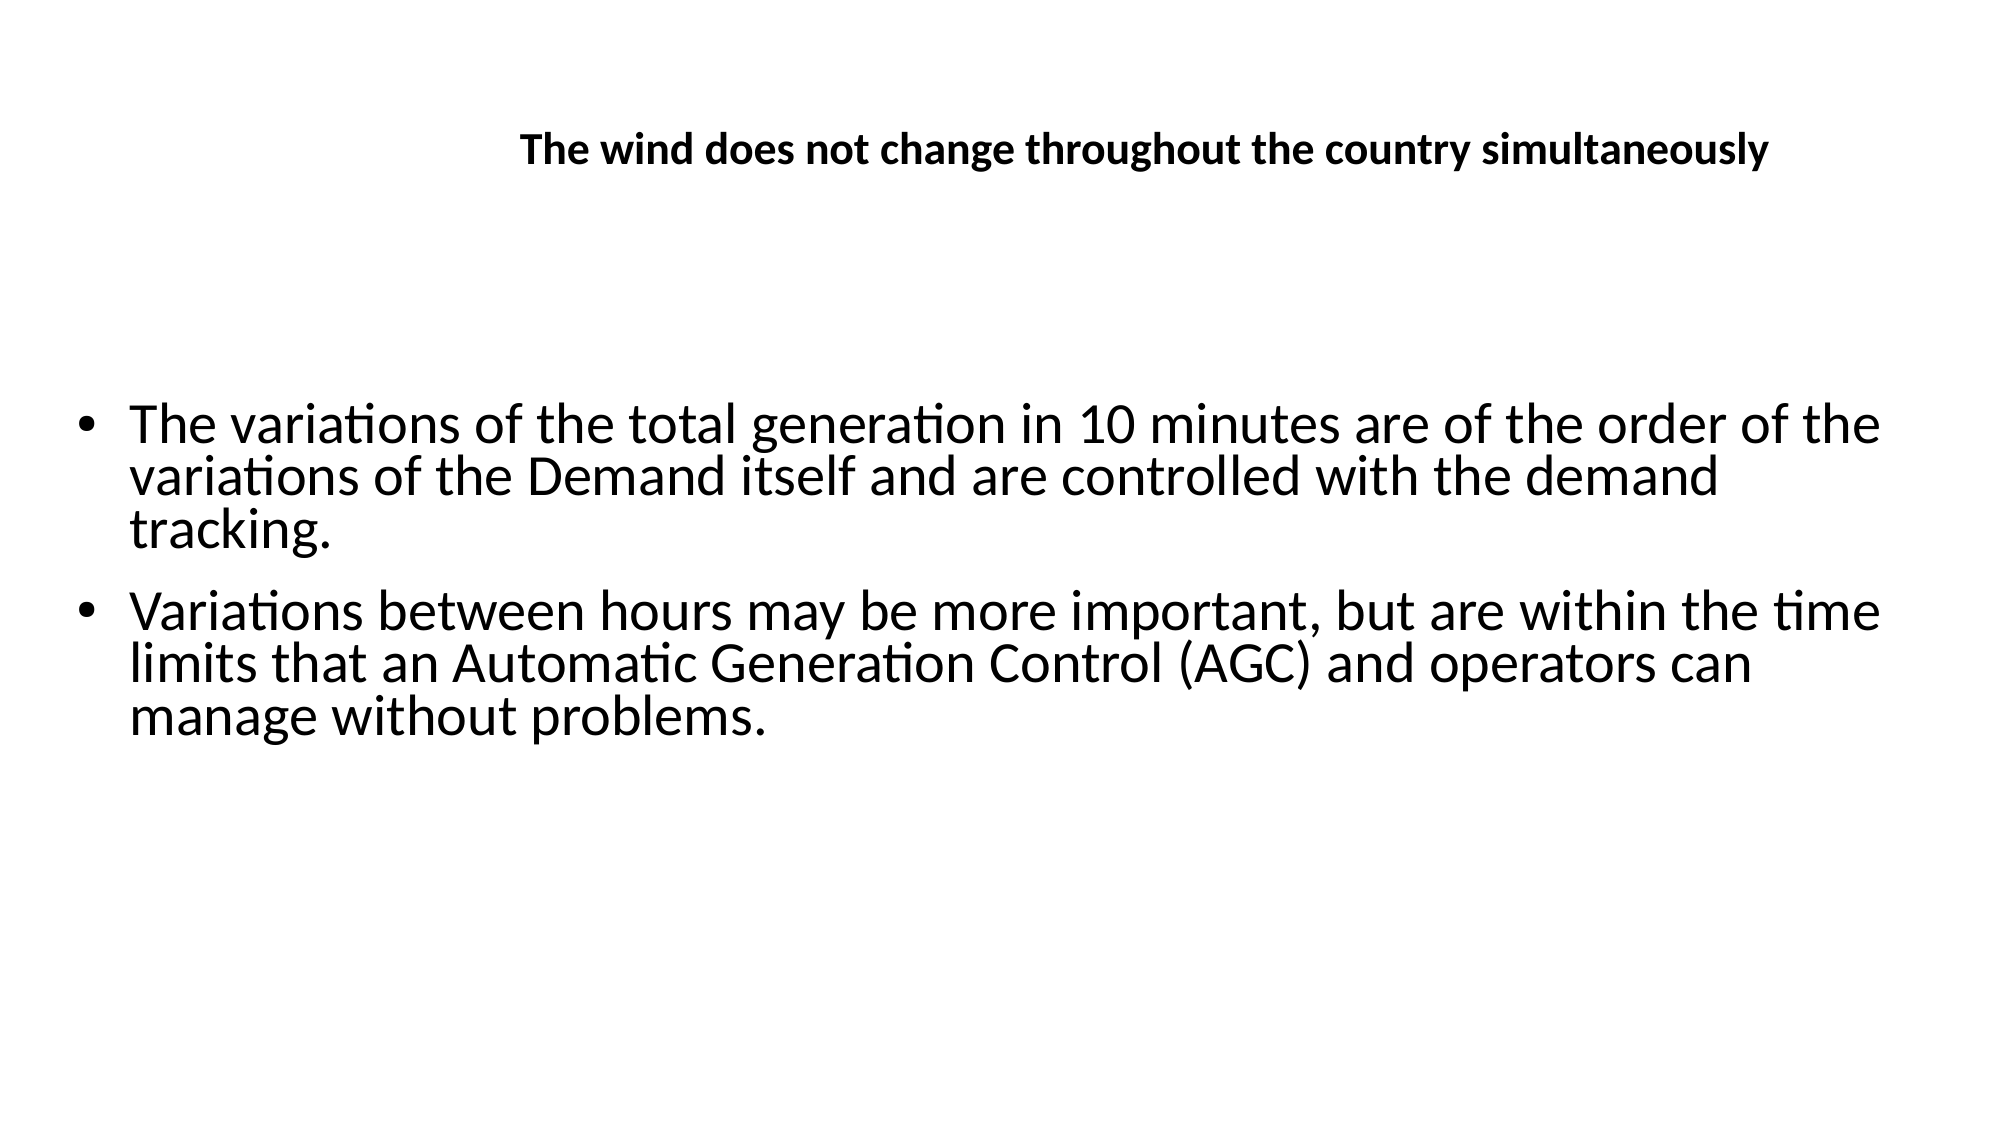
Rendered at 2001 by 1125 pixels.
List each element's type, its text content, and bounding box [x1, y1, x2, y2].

title The wind does not change throughout the country simultaneously [519, 49, 1777, 256]
list The variations of the total generation in 10 minutes are of the order of the variations of the Demand itself and are controlled with the demand tracking. Variations between hours may be more important, but are within the time limits that an Automatic Generation Control (AGC) and operators can manage without problems. [58, 401, 1902, 981]
